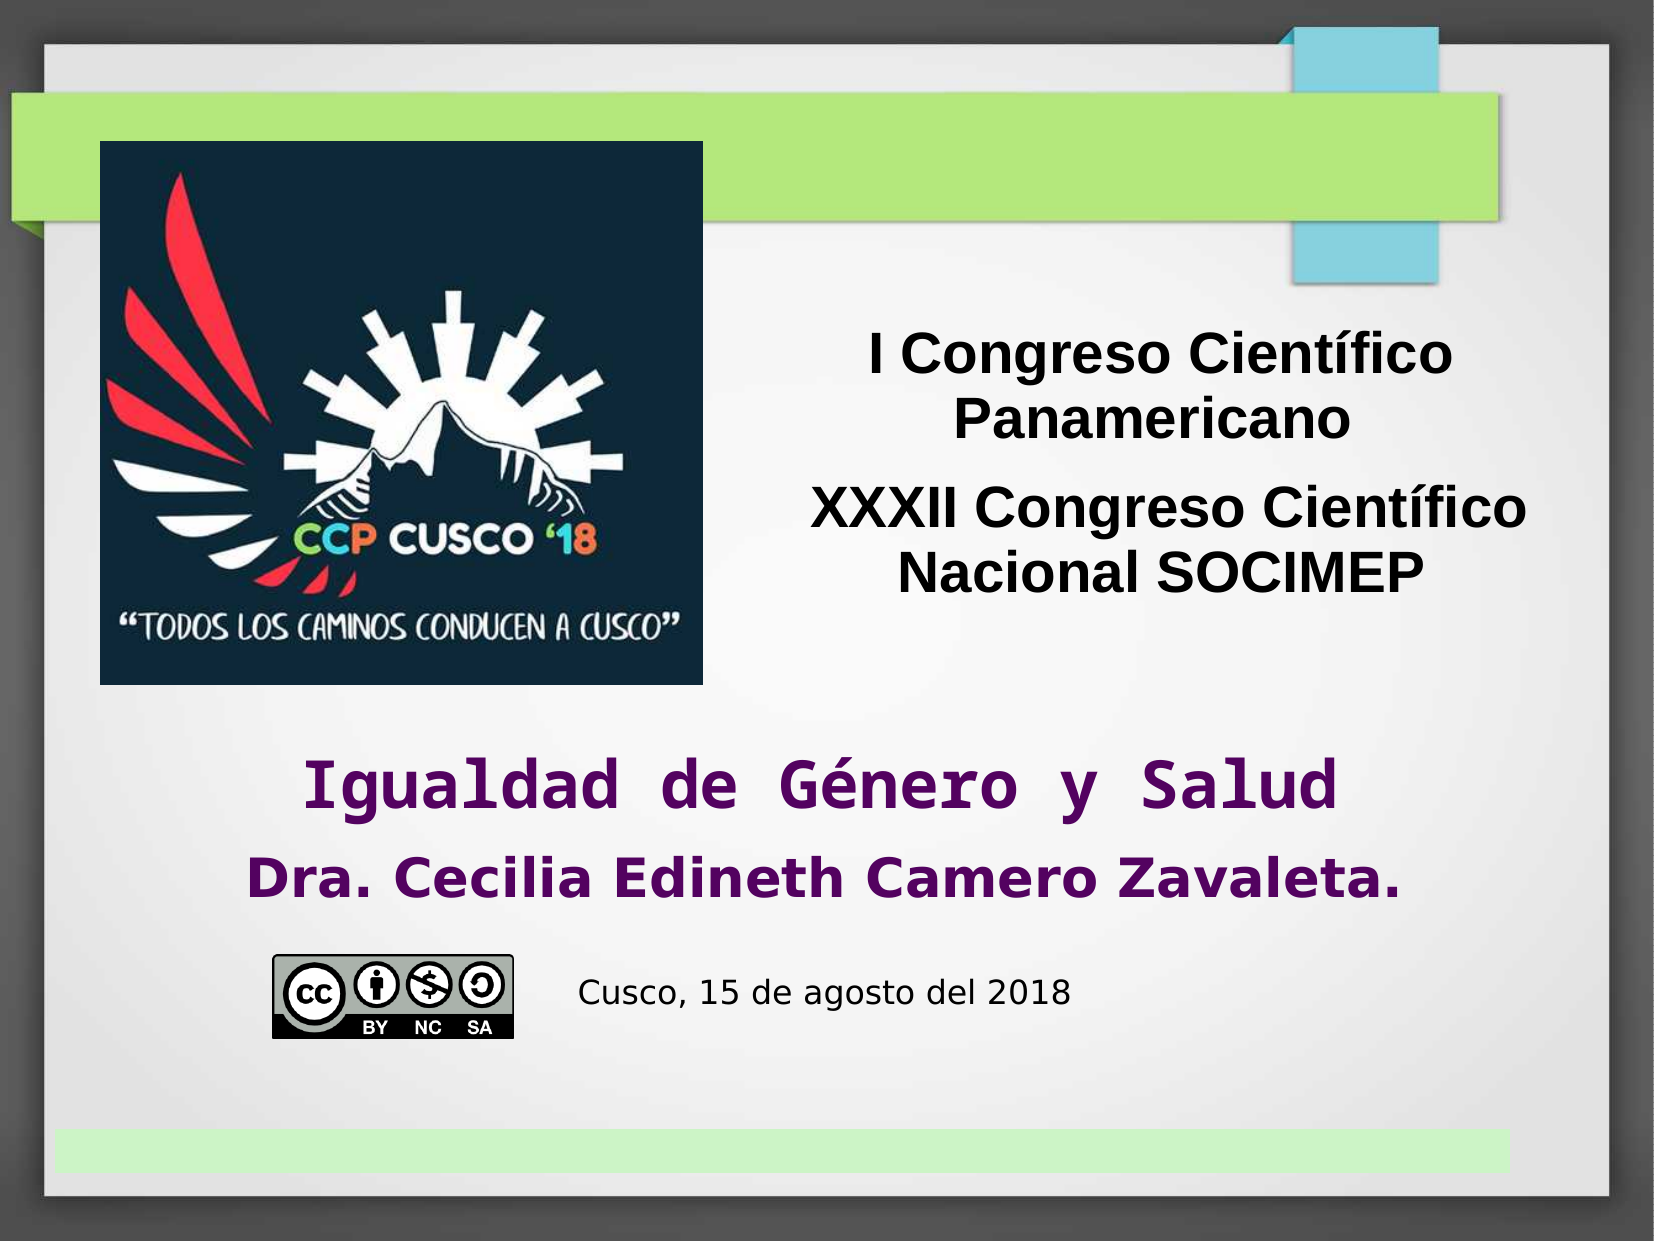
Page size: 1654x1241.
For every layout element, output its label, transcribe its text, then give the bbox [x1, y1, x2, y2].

title Igualdad de Género y Salud [193, 714, 1448, 840]
text_box Dra. Cecilia Edineth Camero Zavaleta. Cusco, 15 de agosto del 2018 [114, 840, 1536, 1136]
text_box I Congreso Científico Panamericano XXXII Congreso Científico Nacional SOCIMEP [733, 312, 1589, 713]
picture [0, 0, 1654, 1241]
text_box [55, 1129, 1510, 1173]
